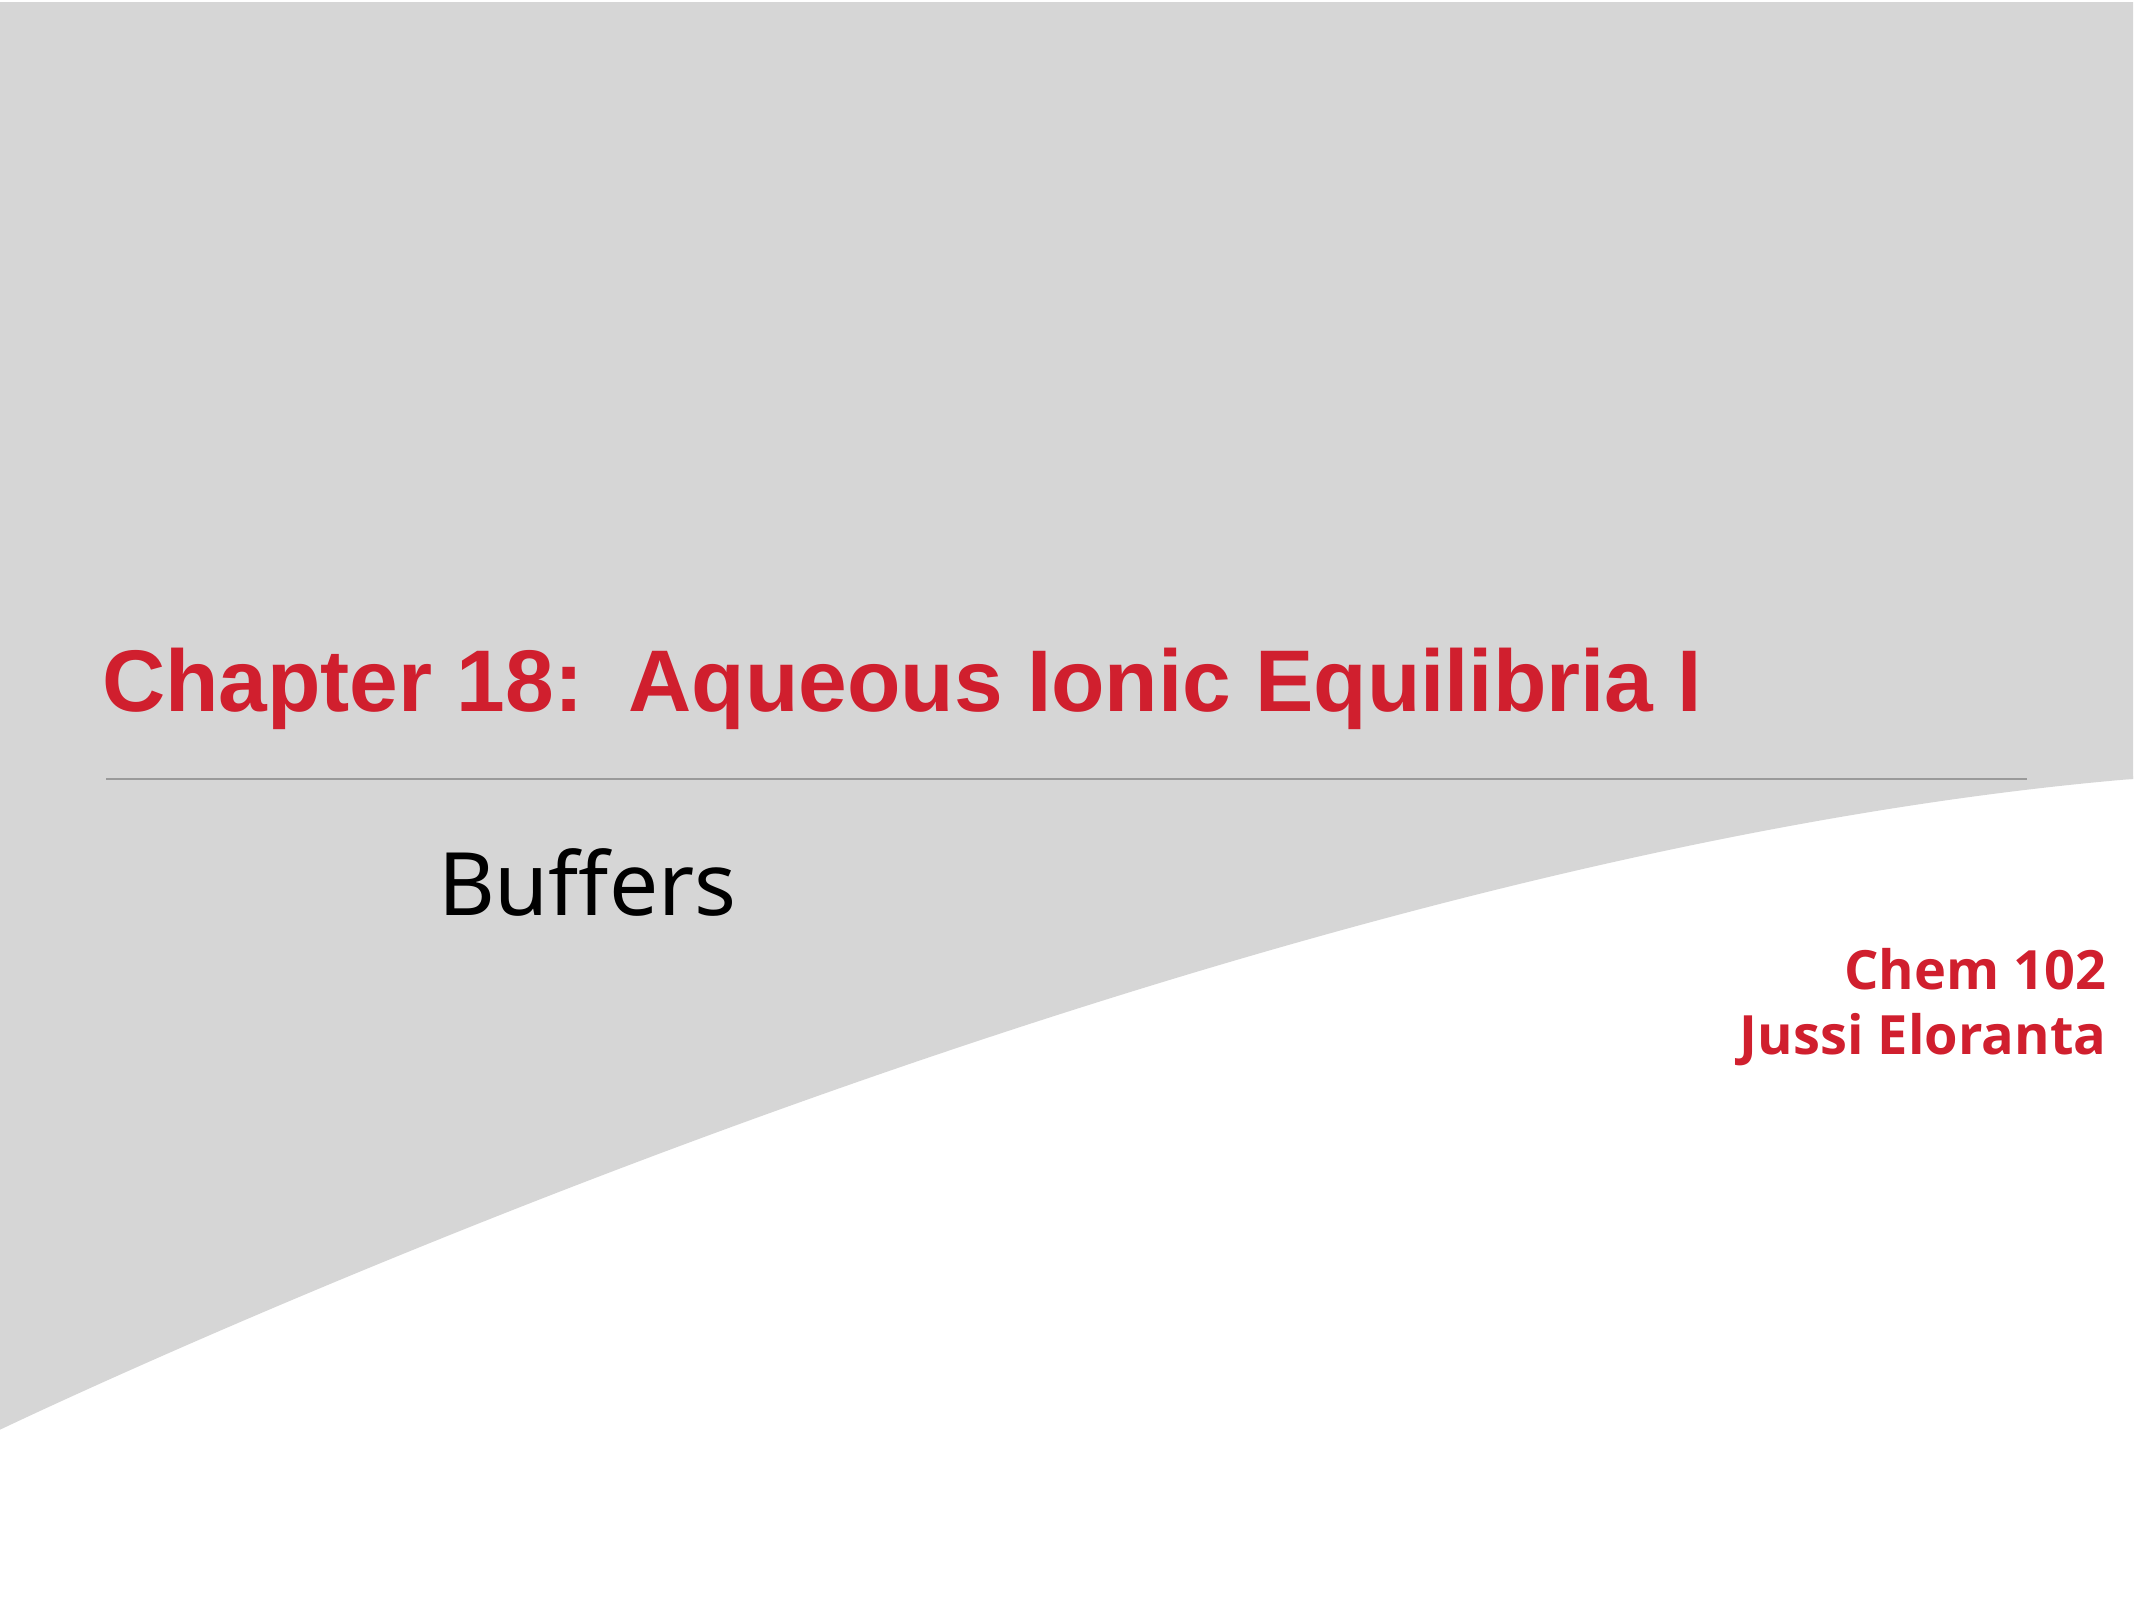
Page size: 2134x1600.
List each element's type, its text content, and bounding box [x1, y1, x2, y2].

text_box Buffers [429, 819, 746, 941]
subtitle Chem 102 Jussi Eloranta [1620, 927, 2116, 1096]
title Chapter 18: Aqueous Ionic Equilibria I [93, 216, 2040, 738]
